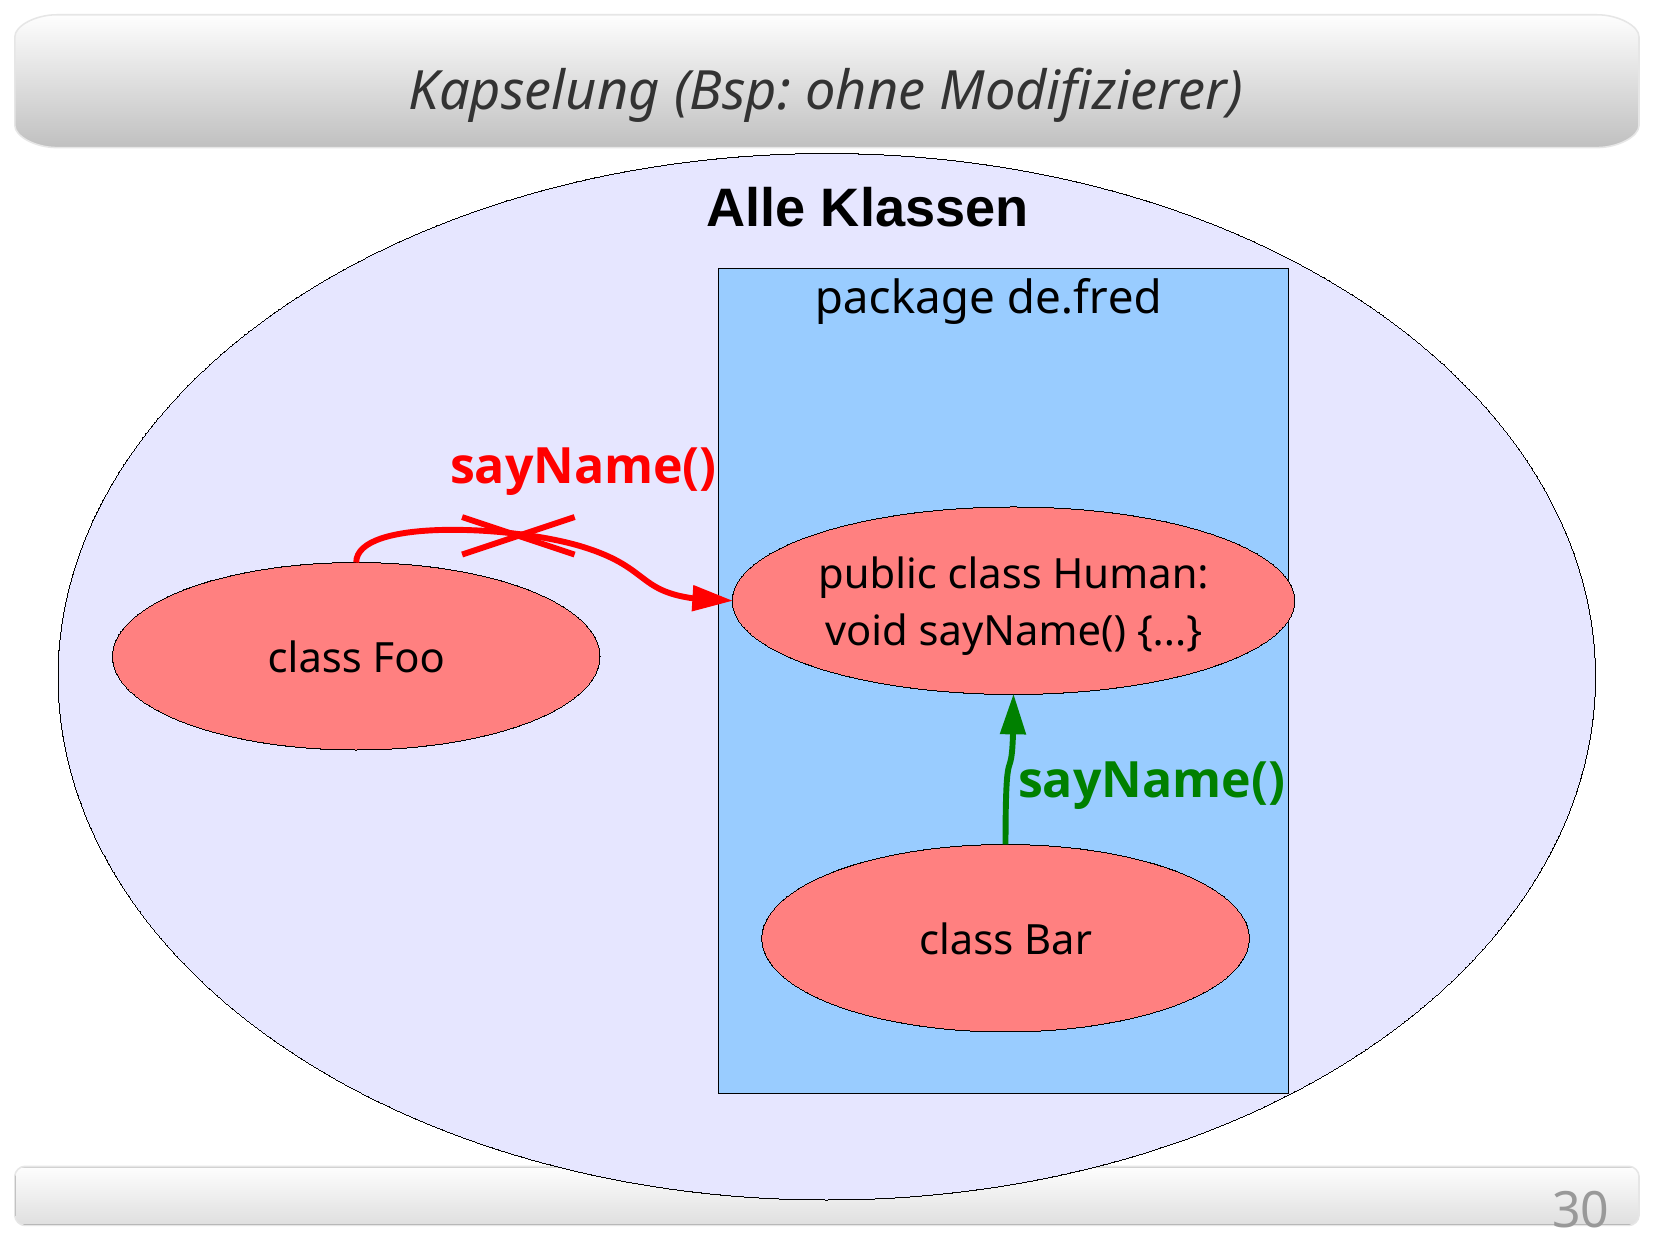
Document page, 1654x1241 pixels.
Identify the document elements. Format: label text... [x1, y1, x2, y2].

text_box class Foo [112, 562, 601, 751]
text_box [58, 153, 1596, 1201]
text_box package de.fred [814, 264, 1260, 321]
text_box public class Human: void sayName() {...} [732, 506, 1295, 695]
text_box sayName() [1018, 743, 1289, 811]
title Kapselung (Bsp: ohne Modifizierer) [29, 29, 1624, 147]
text_box sayName() [450, 429, 721, 497]
text_box Alle Klassen [706, 177, 1030, 241]
text_box class Bar [761, 844, 1250, 1032]
